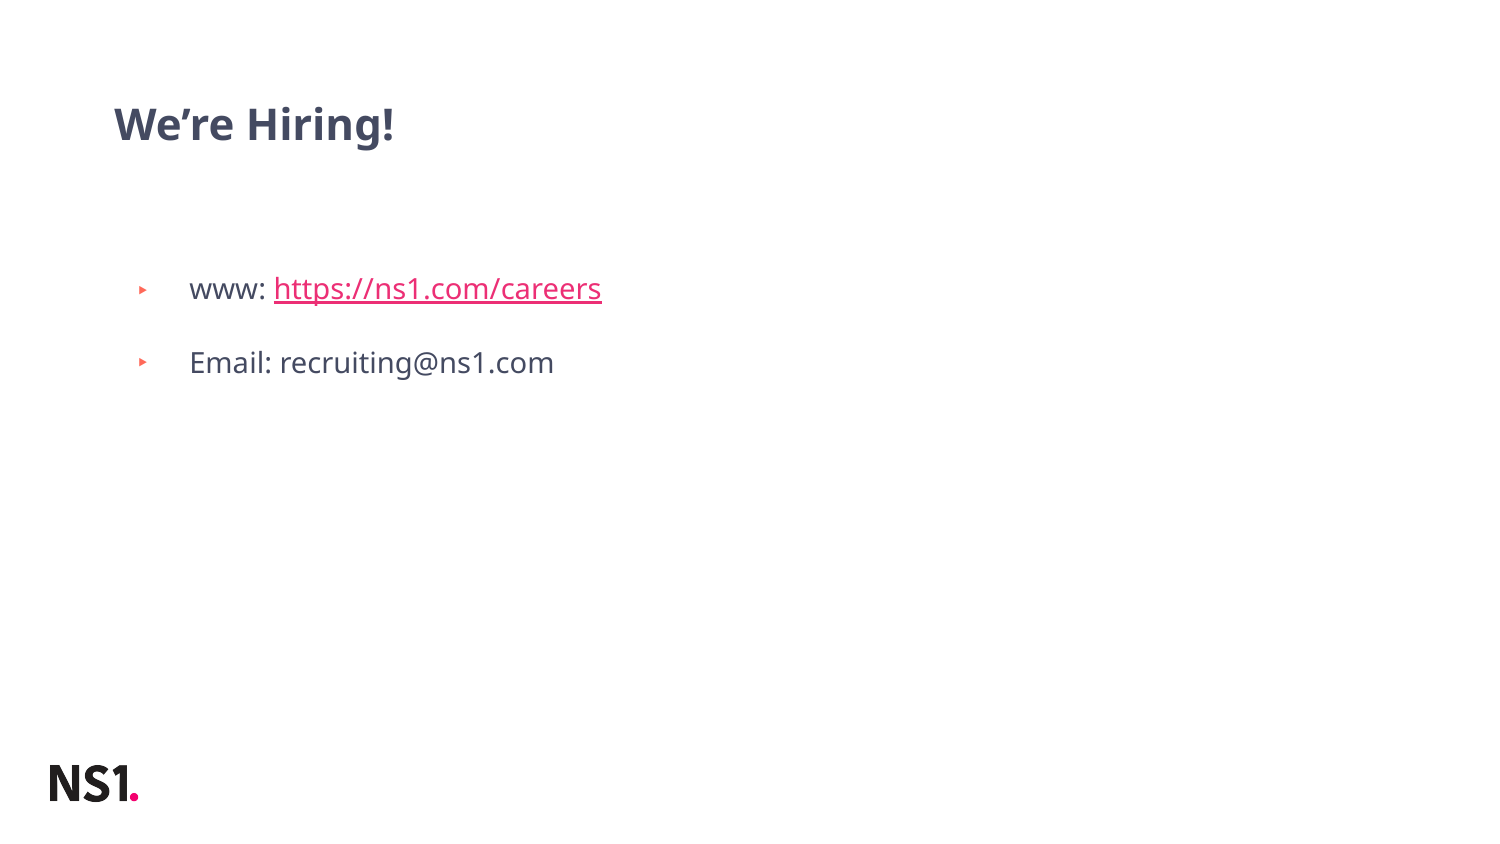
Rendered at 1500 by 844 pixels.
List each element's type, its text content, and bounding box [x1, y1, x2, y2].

list www: https://ns1.com/careers Email: recruiting@ns1.com [103, 224, 1397, 737]
title We’re Hiring! [103, 44, 1397, 208]
picture [46, 761, 140, 805]
